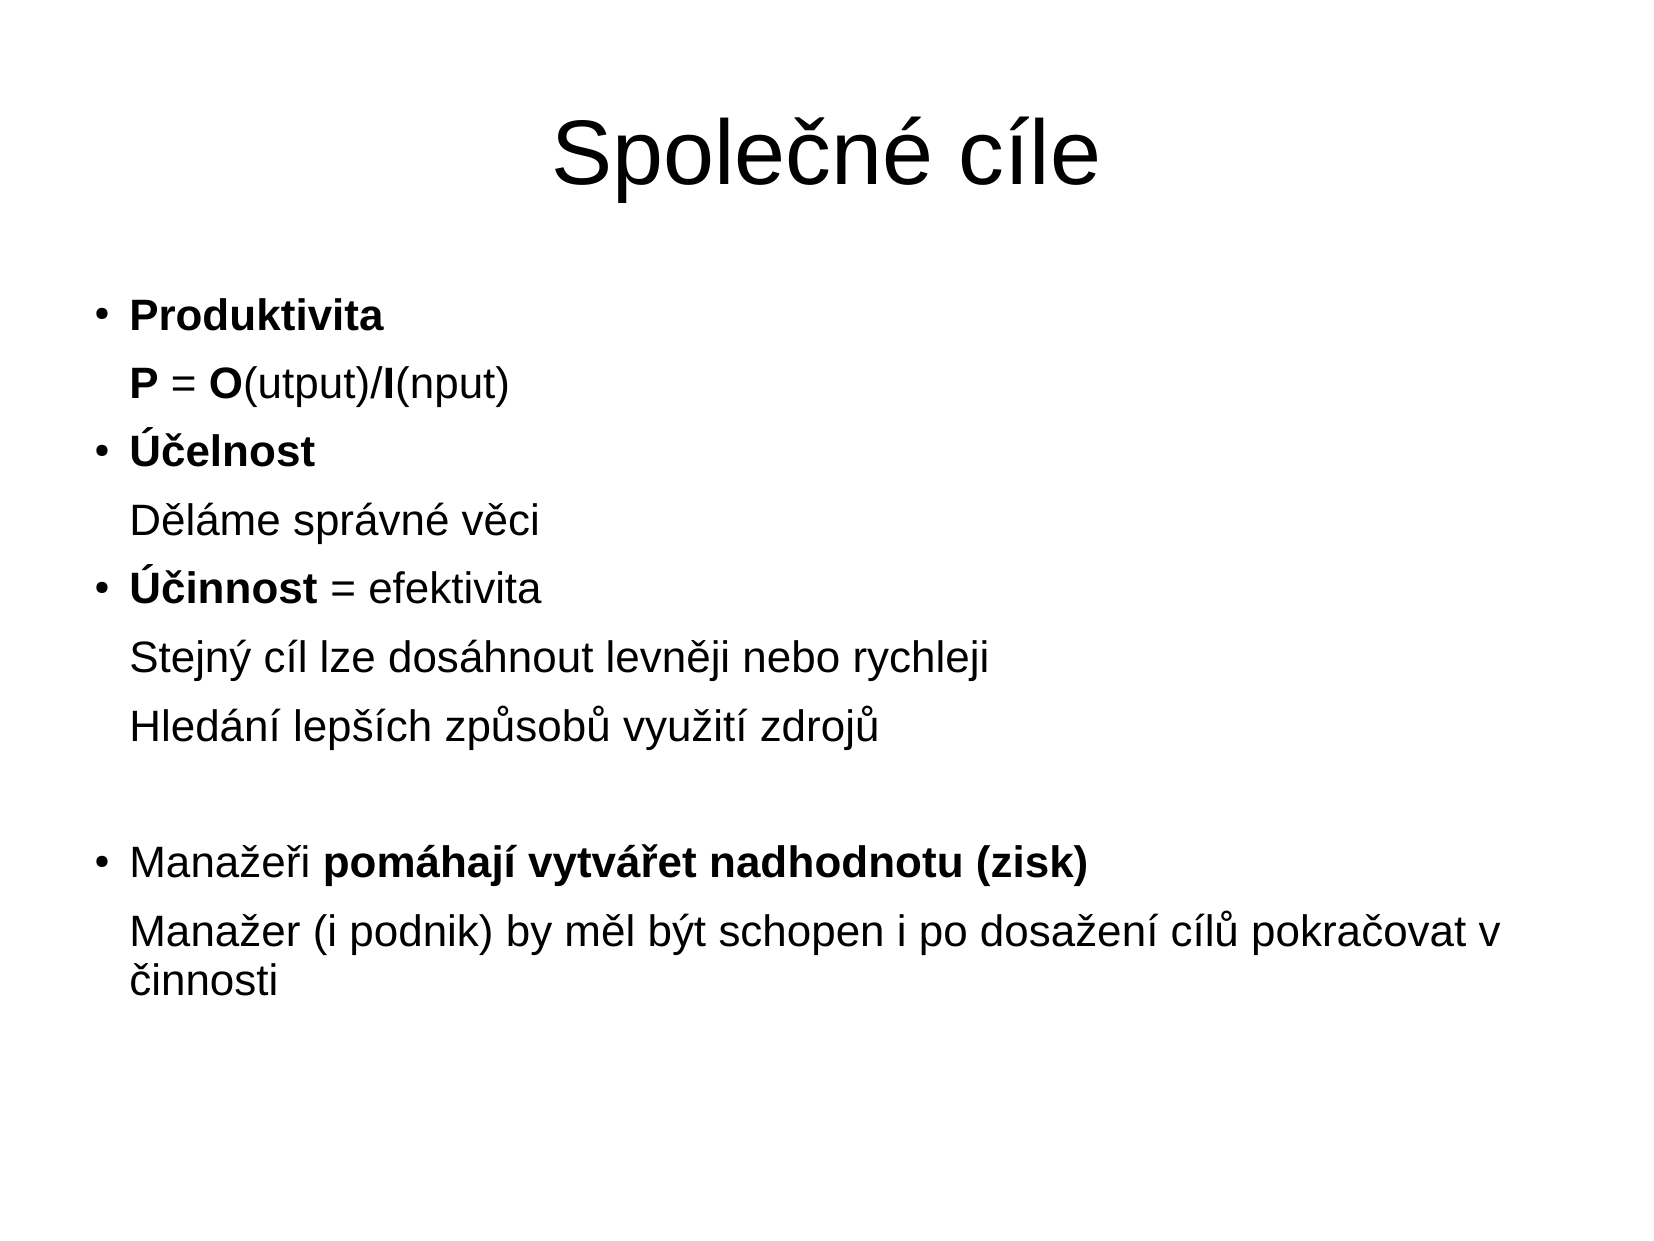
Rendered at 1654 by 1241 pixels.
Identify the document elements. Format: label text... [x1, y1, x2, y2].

title Společné cíle [82, 49, 1571, 257]
list Produktivita P = O(utput)/I(nput) Účelnost Děláme správné věci Účinnost = efektivita Stejný cíl lze dosáhnout levněji nebo rychleji Hledání lepších způsobů využití zdrojů Manažeři pomáhají vytvářet nadhodnotu (zisk) Manažer (i podnik) by měl být schopen i po dosažení cílů pokračovat v činnosti [82, 290, 1571, 1010]
